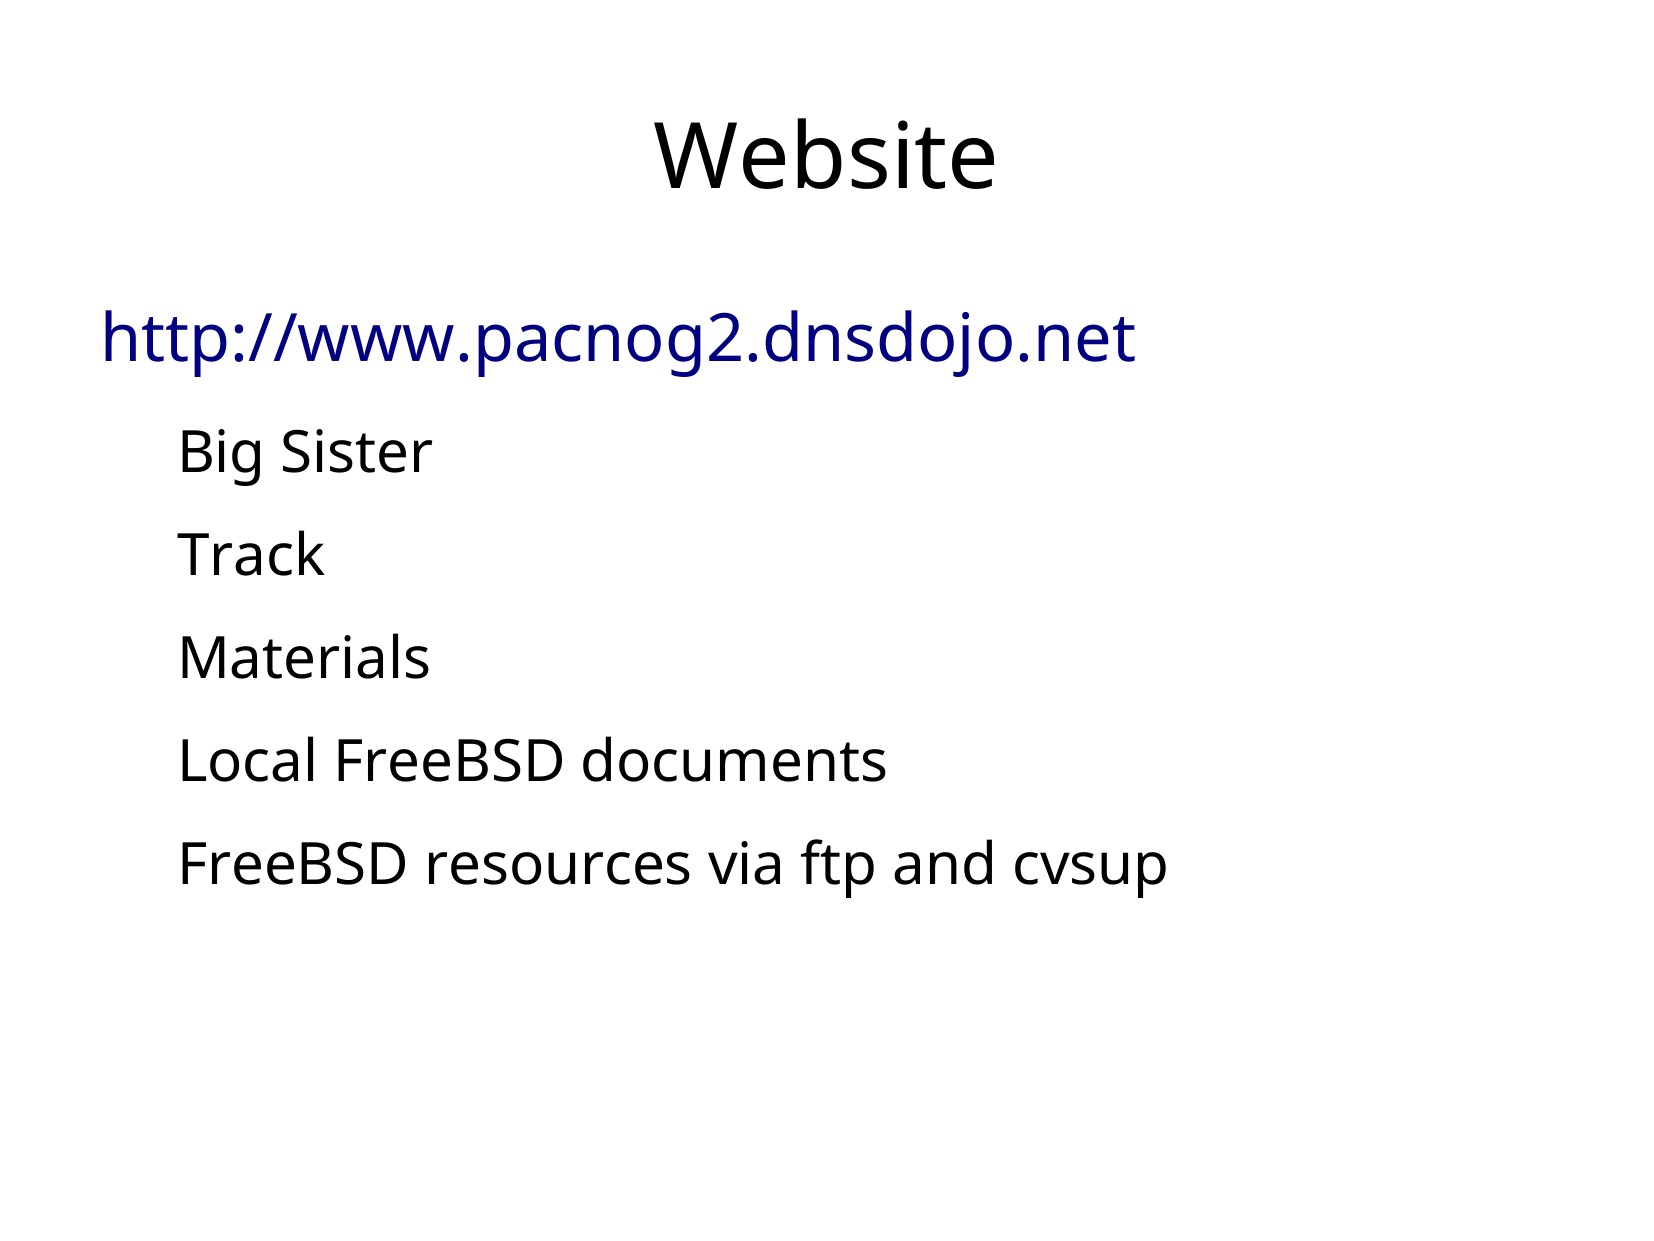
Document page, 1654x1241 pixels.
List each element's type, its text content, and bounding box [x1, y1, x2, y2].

list http://www.pacnog2.dnsdojo.net Big Sister Track Materials Local FreeBSD documents FreeBSD resources via ftp and cvsup [82, 290, 1571, 1109]
title Website [82, 49, 1571, 257]
